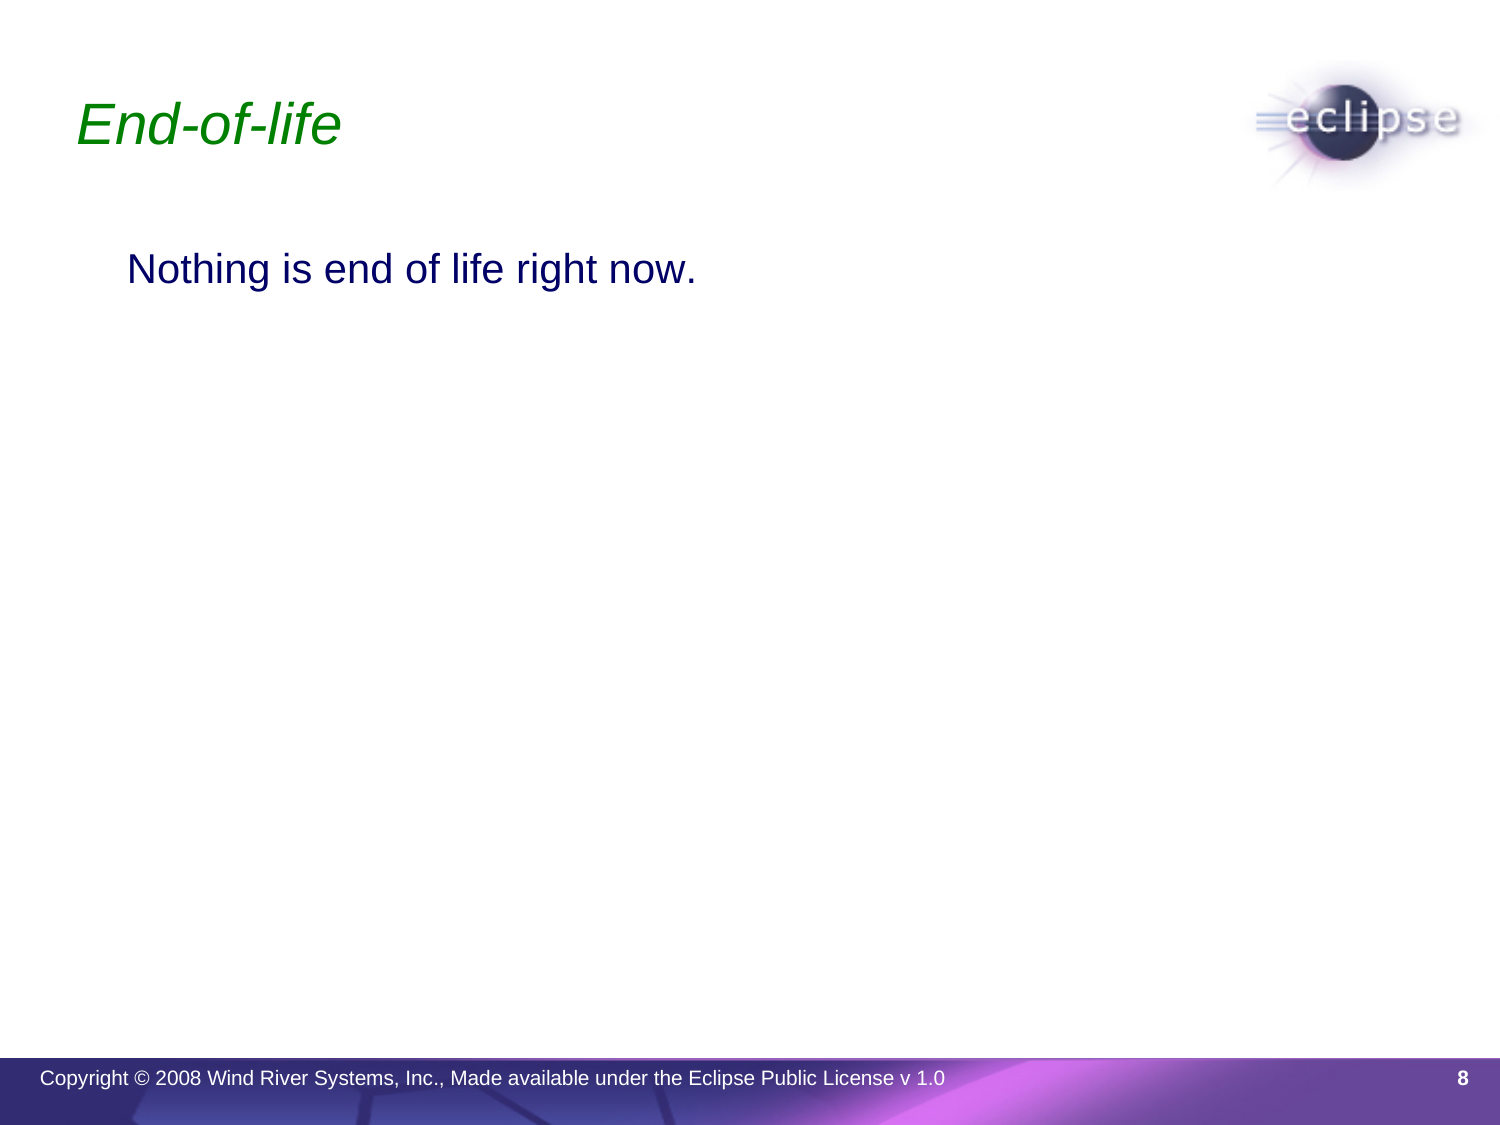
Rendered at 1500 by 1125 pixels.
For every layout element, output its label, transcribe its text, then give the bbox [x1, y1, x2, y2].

list Nothing is end of life right now. [112, 237, 1388, 304]
picture [1222, 60, 1500, 191]
text_box <number> [1133, 1059, 1484, 1100]
picture [0, 1058, 1500, 1125]
title End-of-life [26, 90, 1223, 172]
